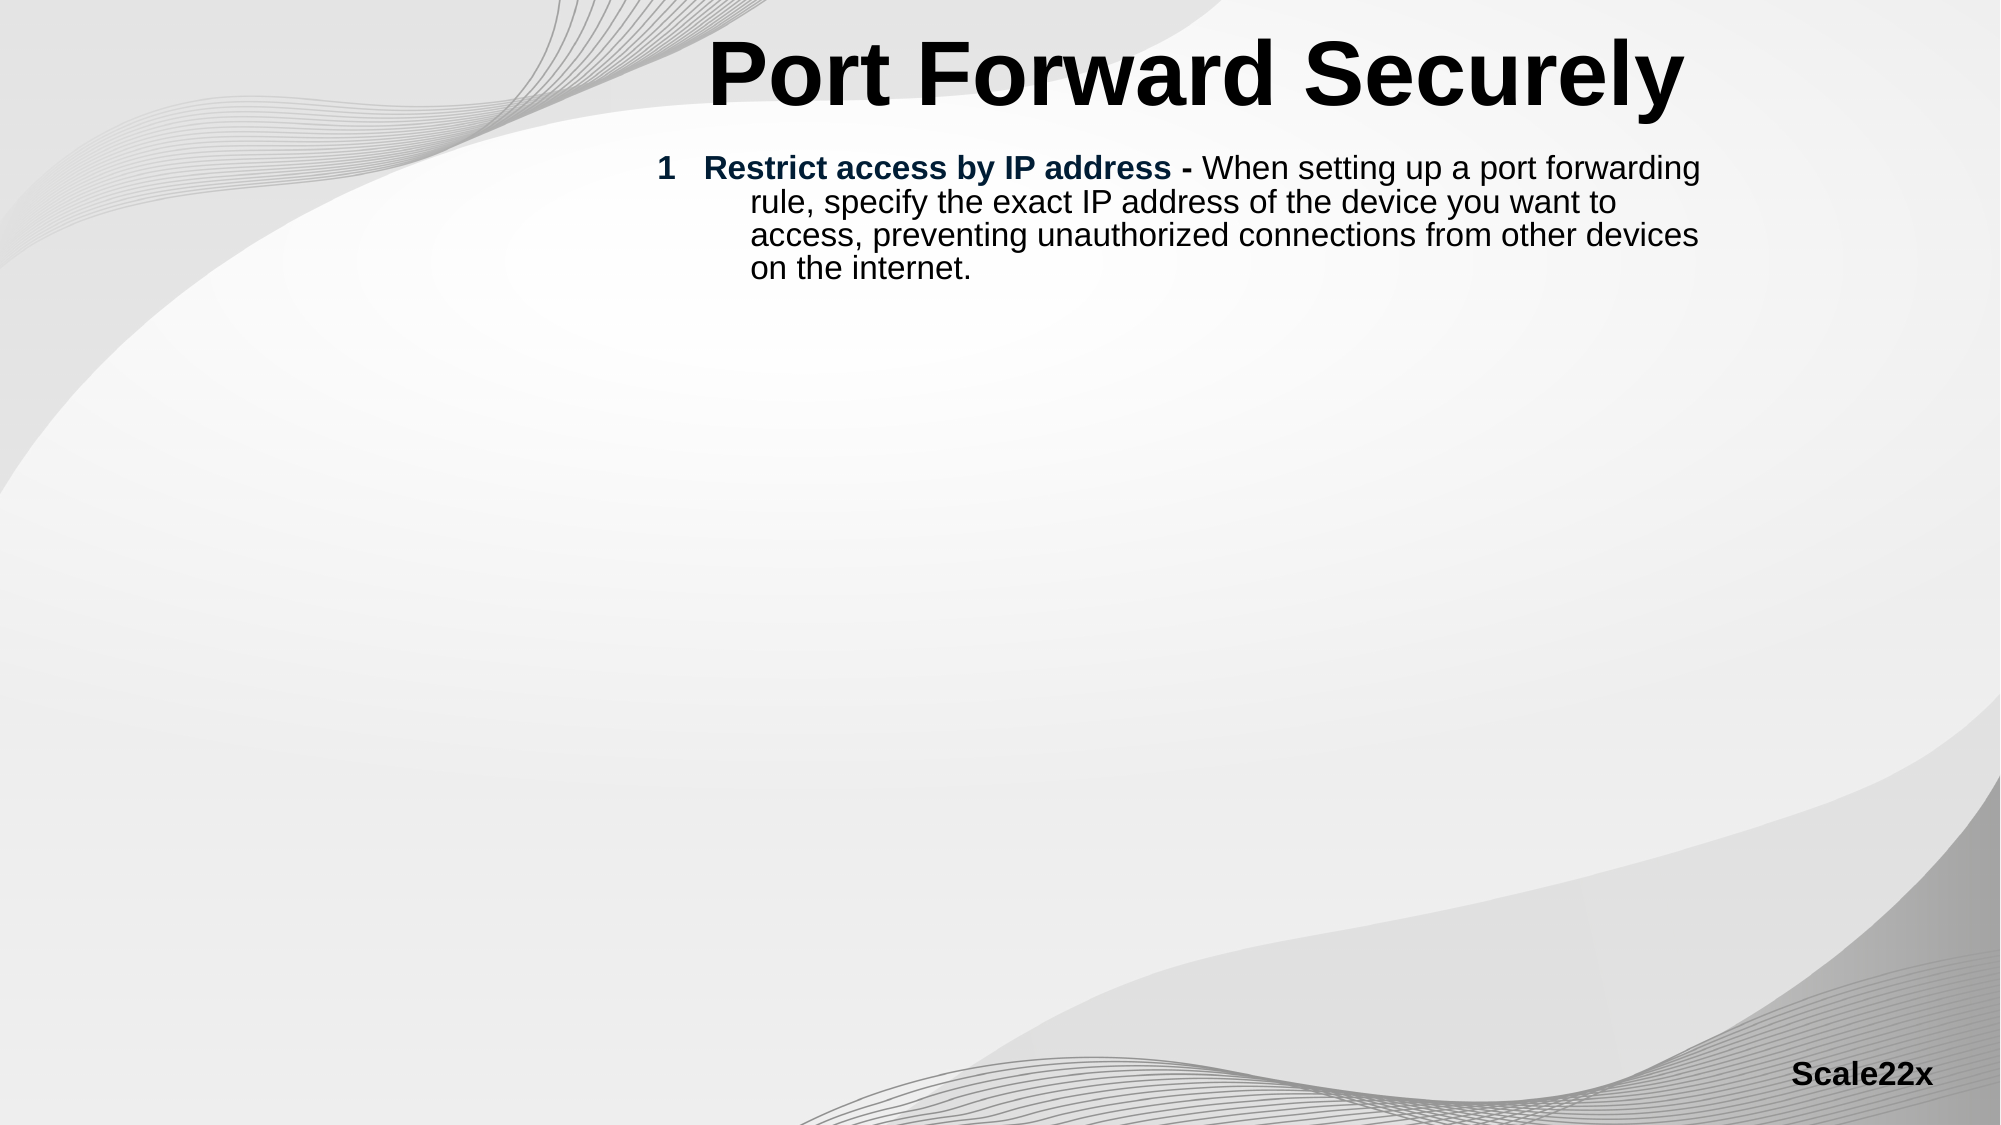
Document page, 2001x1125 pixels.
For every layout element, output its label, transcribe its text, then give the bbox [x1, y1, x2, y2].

title Port Forward Securely [600, 0, 1795, 156]
text_box Scale22x [1776, 1047, 1975, 1103]
list Restrict access by IP address - When setting up a port forwarding rule, specify the exact IP address of the device you want to access, preventing unauthorized connections from other devices on the internet. [640, 145, 1727, 324]
picture [0, 0, 2001, 1125]
